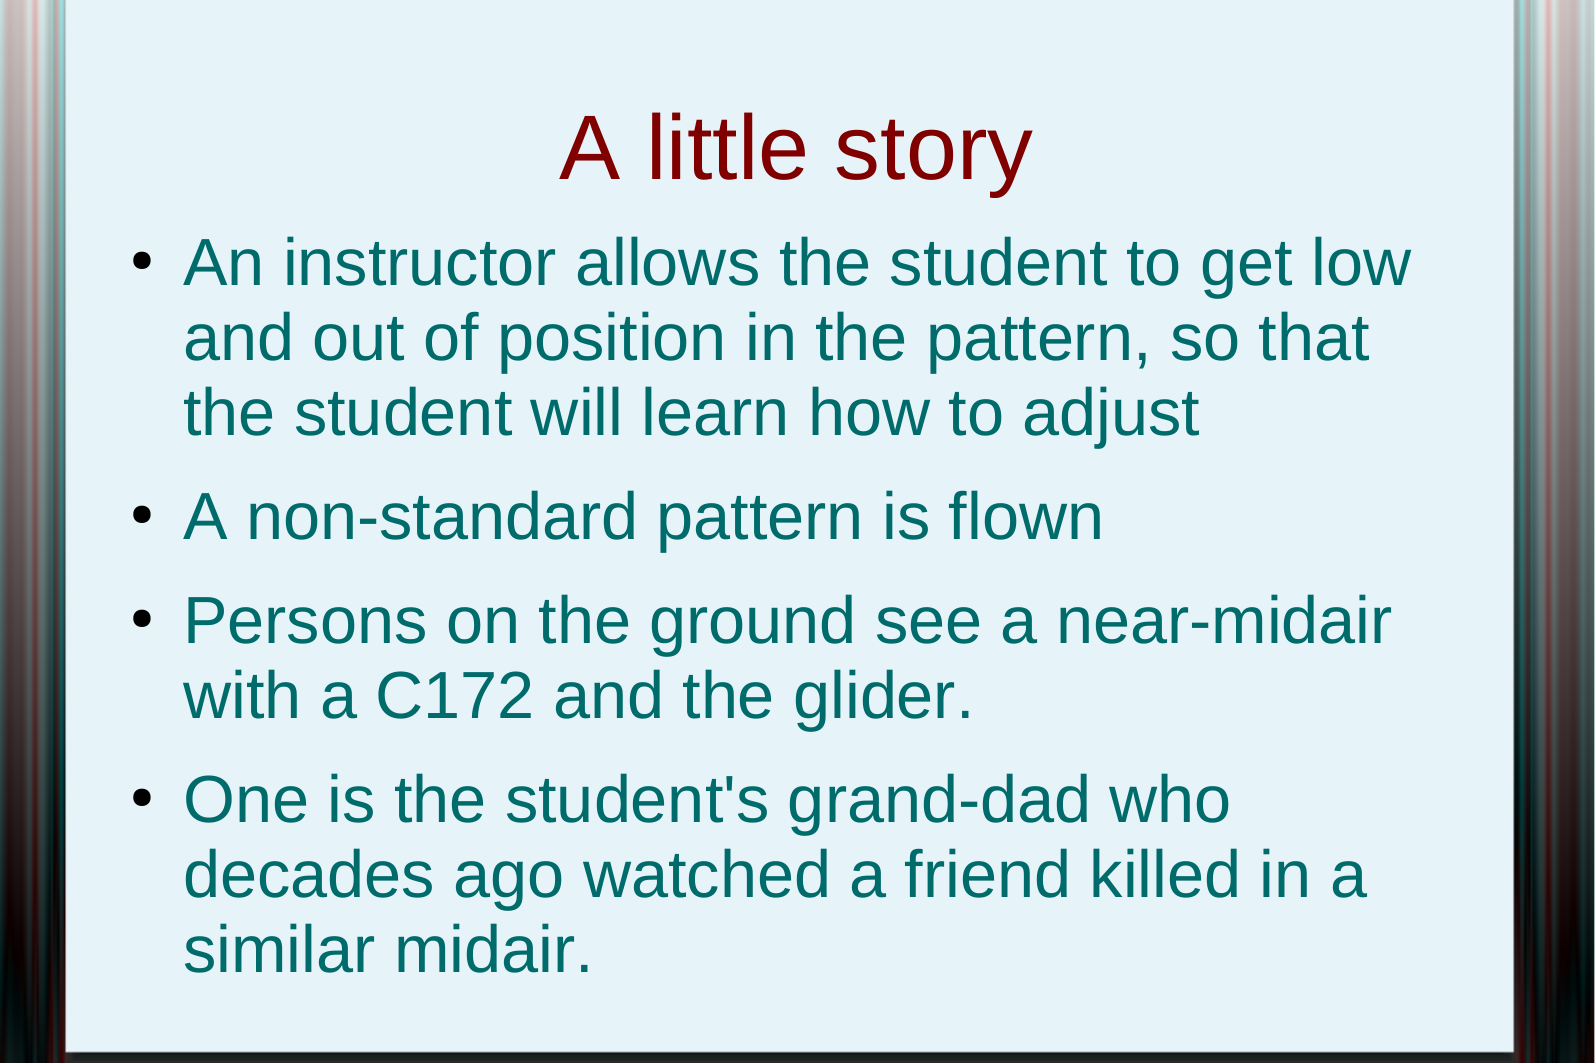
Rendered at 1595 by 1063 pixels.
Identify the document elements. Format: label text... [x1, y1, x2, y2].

picture [0, 0, 1595, 1063]
list An instructor allows the student to get low and out of position in the pattern, so that the student will learn how to adjust A non-standard pattern is flown Persons on the ground see a near-midair with a C172 and the glider. One is the student's grand-dad who decades ago watched a friend killed in a similar midair. [112, 225, 1453, 987]
title A little story [113, 83, 1481, 213]
